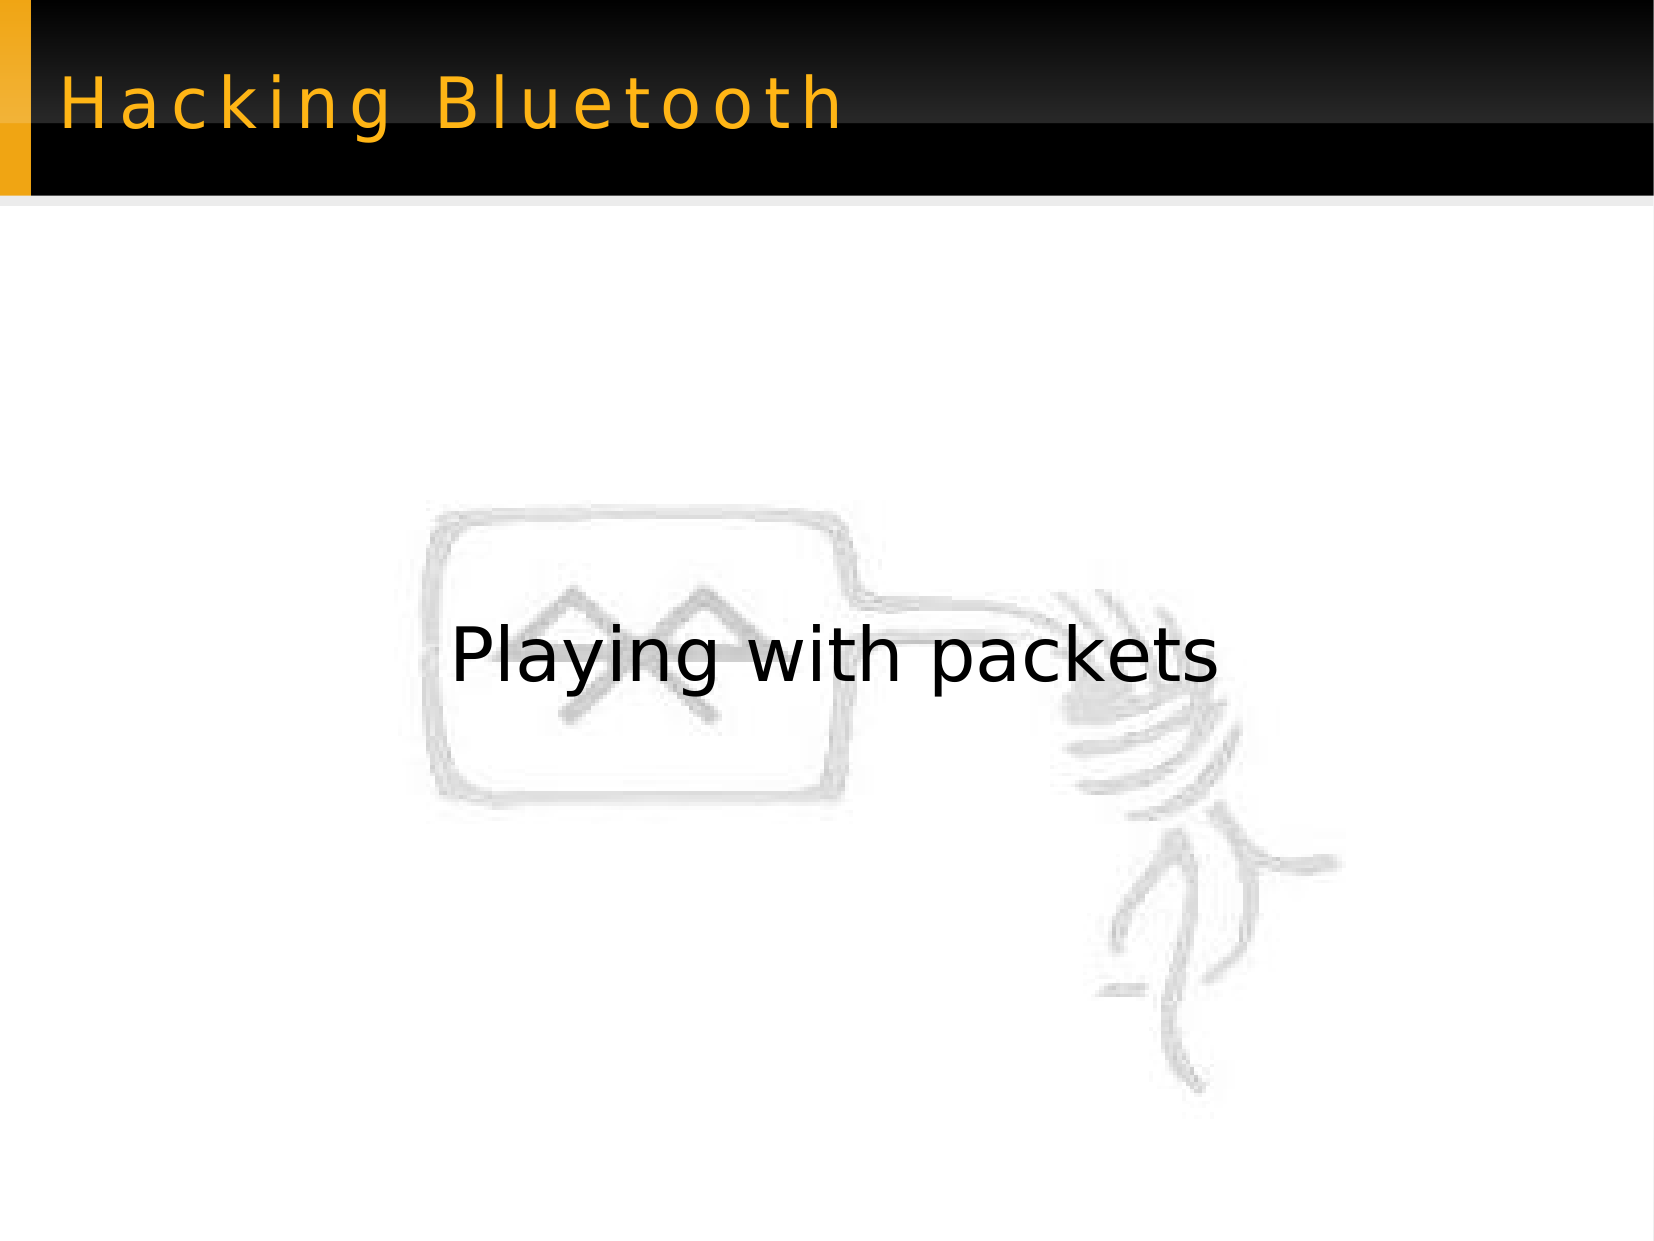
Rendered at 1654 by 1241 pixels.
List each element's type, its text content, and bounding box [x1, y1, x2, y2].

picture [0, 0, 1654, 1241]
title Hacking Bluetooth [59, 29, 1270, 178]
list Playing with packets [82, 290, 1571, 1109]
